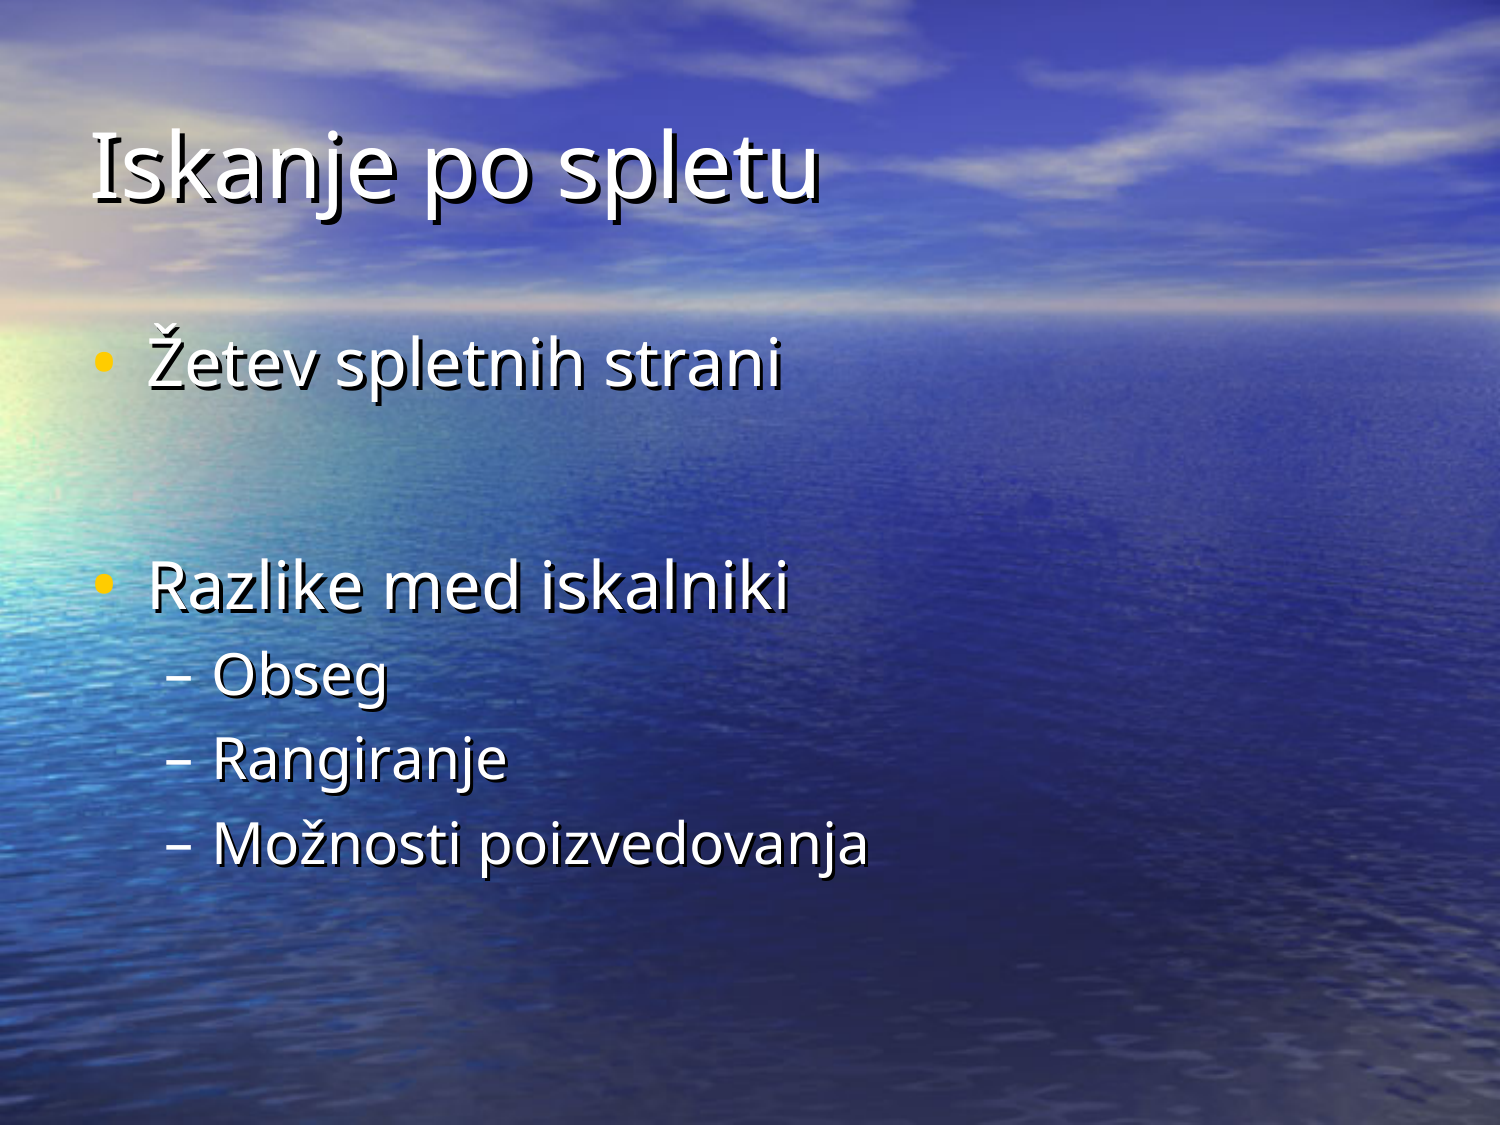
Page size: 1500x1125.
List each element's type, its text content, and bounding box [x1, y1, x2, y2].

list Žetev spletnih strani Razlike med iskalniki Obseg Rangiranje Možnosti poizvedovanja [75, 312, 1426, 988]
title Iskanje po spletu [75, 47, 1426, 276]
picture [0, 0, 1500, 1125]
